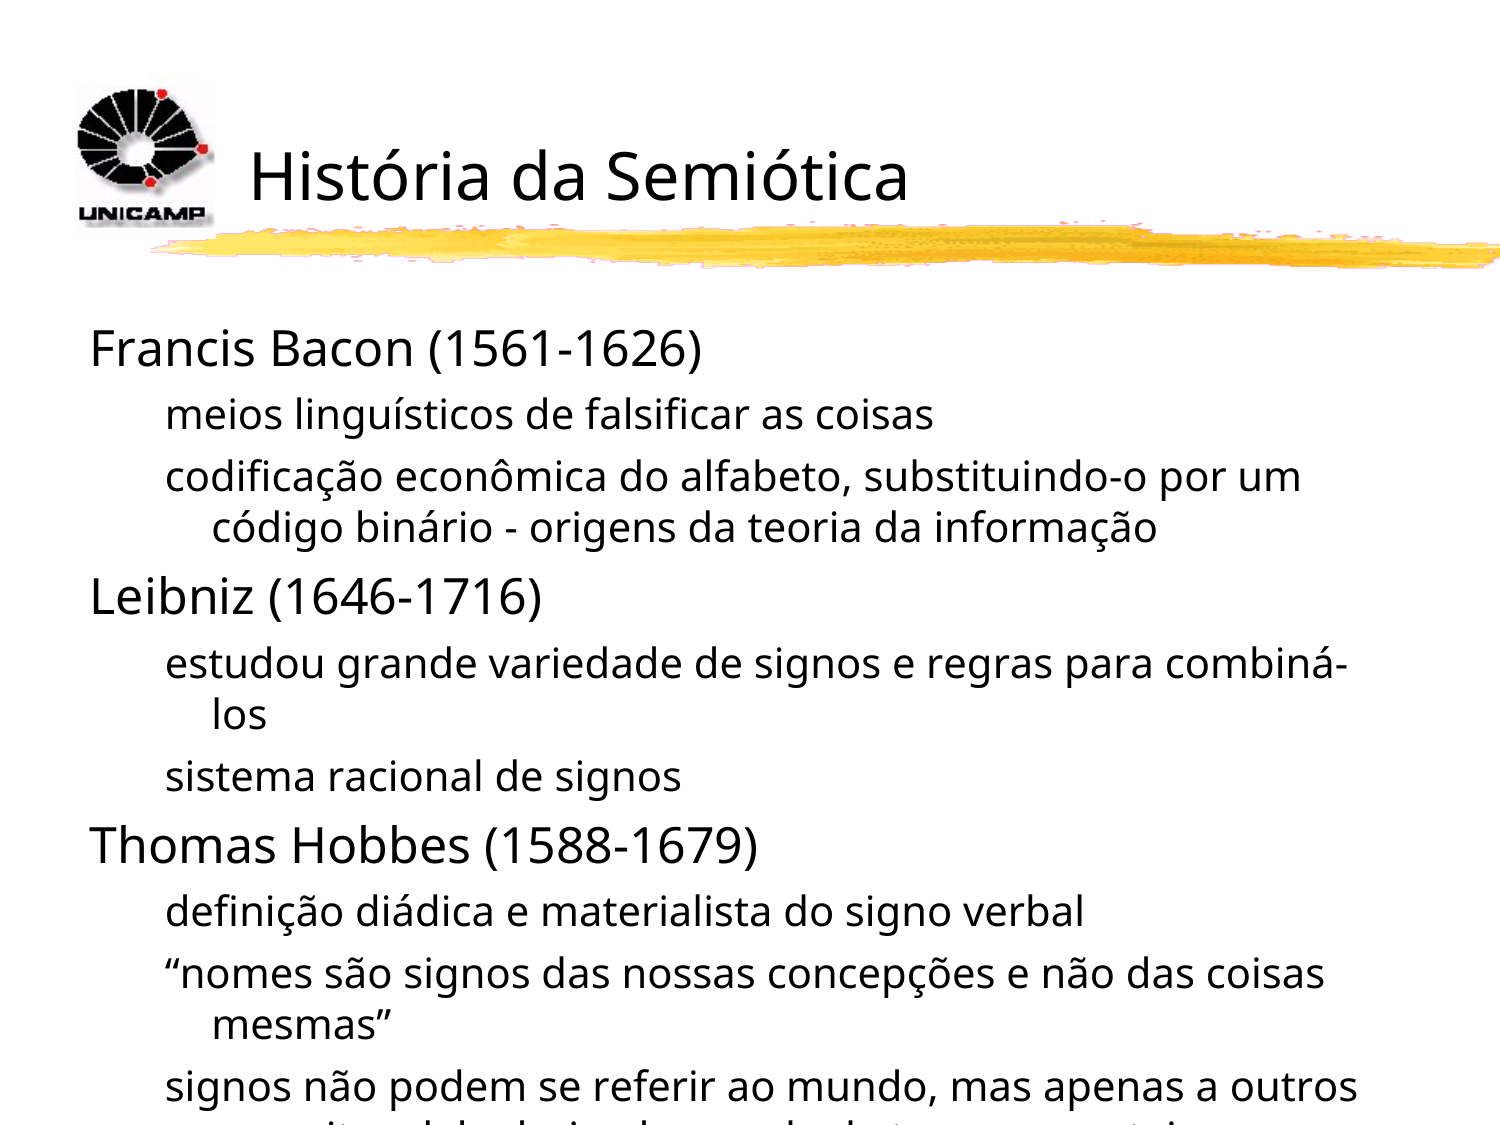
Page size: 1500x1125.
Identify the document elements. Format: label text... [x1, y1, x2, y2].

title História da Semiótica [233, 37, 1434, 225]
picture [75, 74, 1500, 279]
list Francis Bacon (1561-1626) meios linguísticos de falsificar as coisas codificação econômica do alfabeto, substituindo-o por um código binário - origens da teoria da informação Leibniz (1646-1716) estudou grande variedade de signos e regras para combiná-los sistema racional de signos Thomas Hobbes (1588-1679) definição diádica e materialista do signo verbal “nomes são signos das nossas concepções e não das coisas mesmas” signos não podem se referir ao mundo, mas apenas a outros conceitos dele derivados - rede de tramas mentais [74, 309, 1417, 1035]
